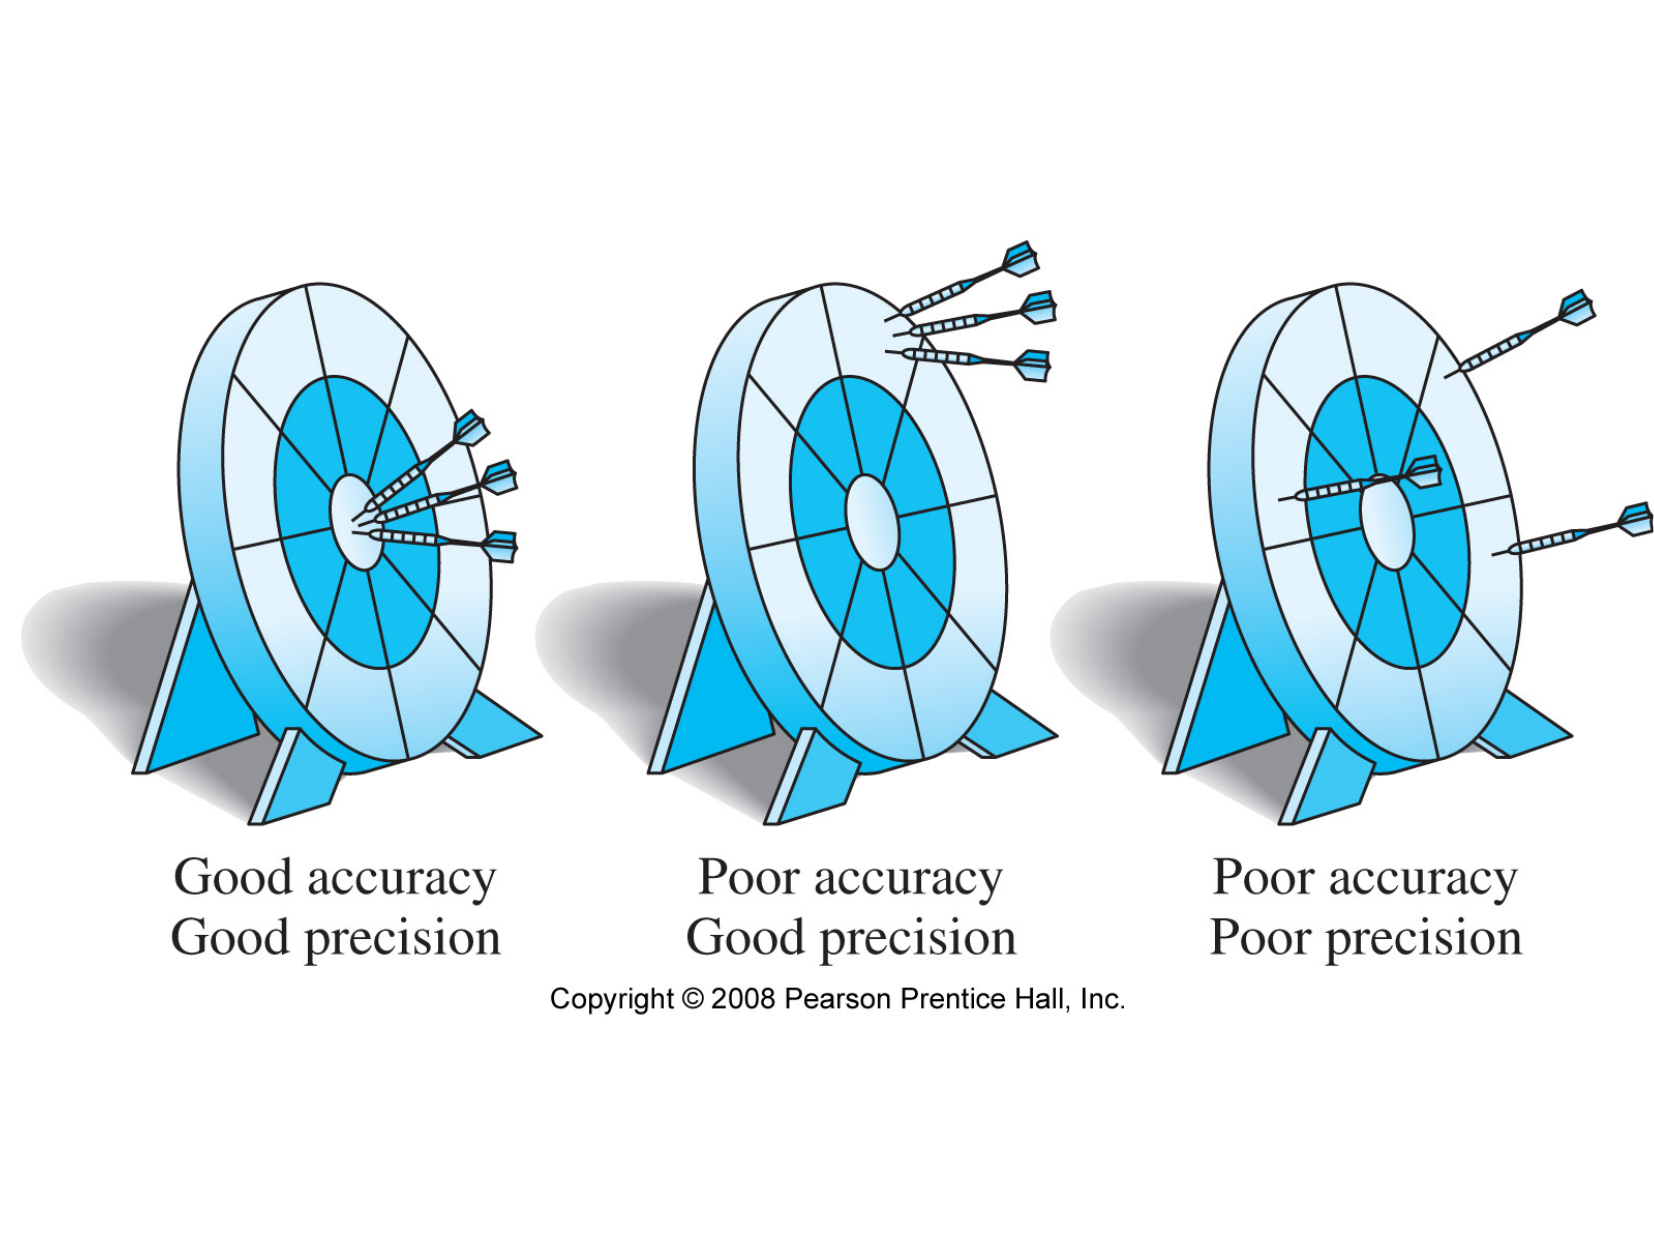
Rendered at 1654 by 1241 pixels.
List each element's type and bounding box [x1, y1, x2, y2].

picture [11, 230, 1654, 1026]
